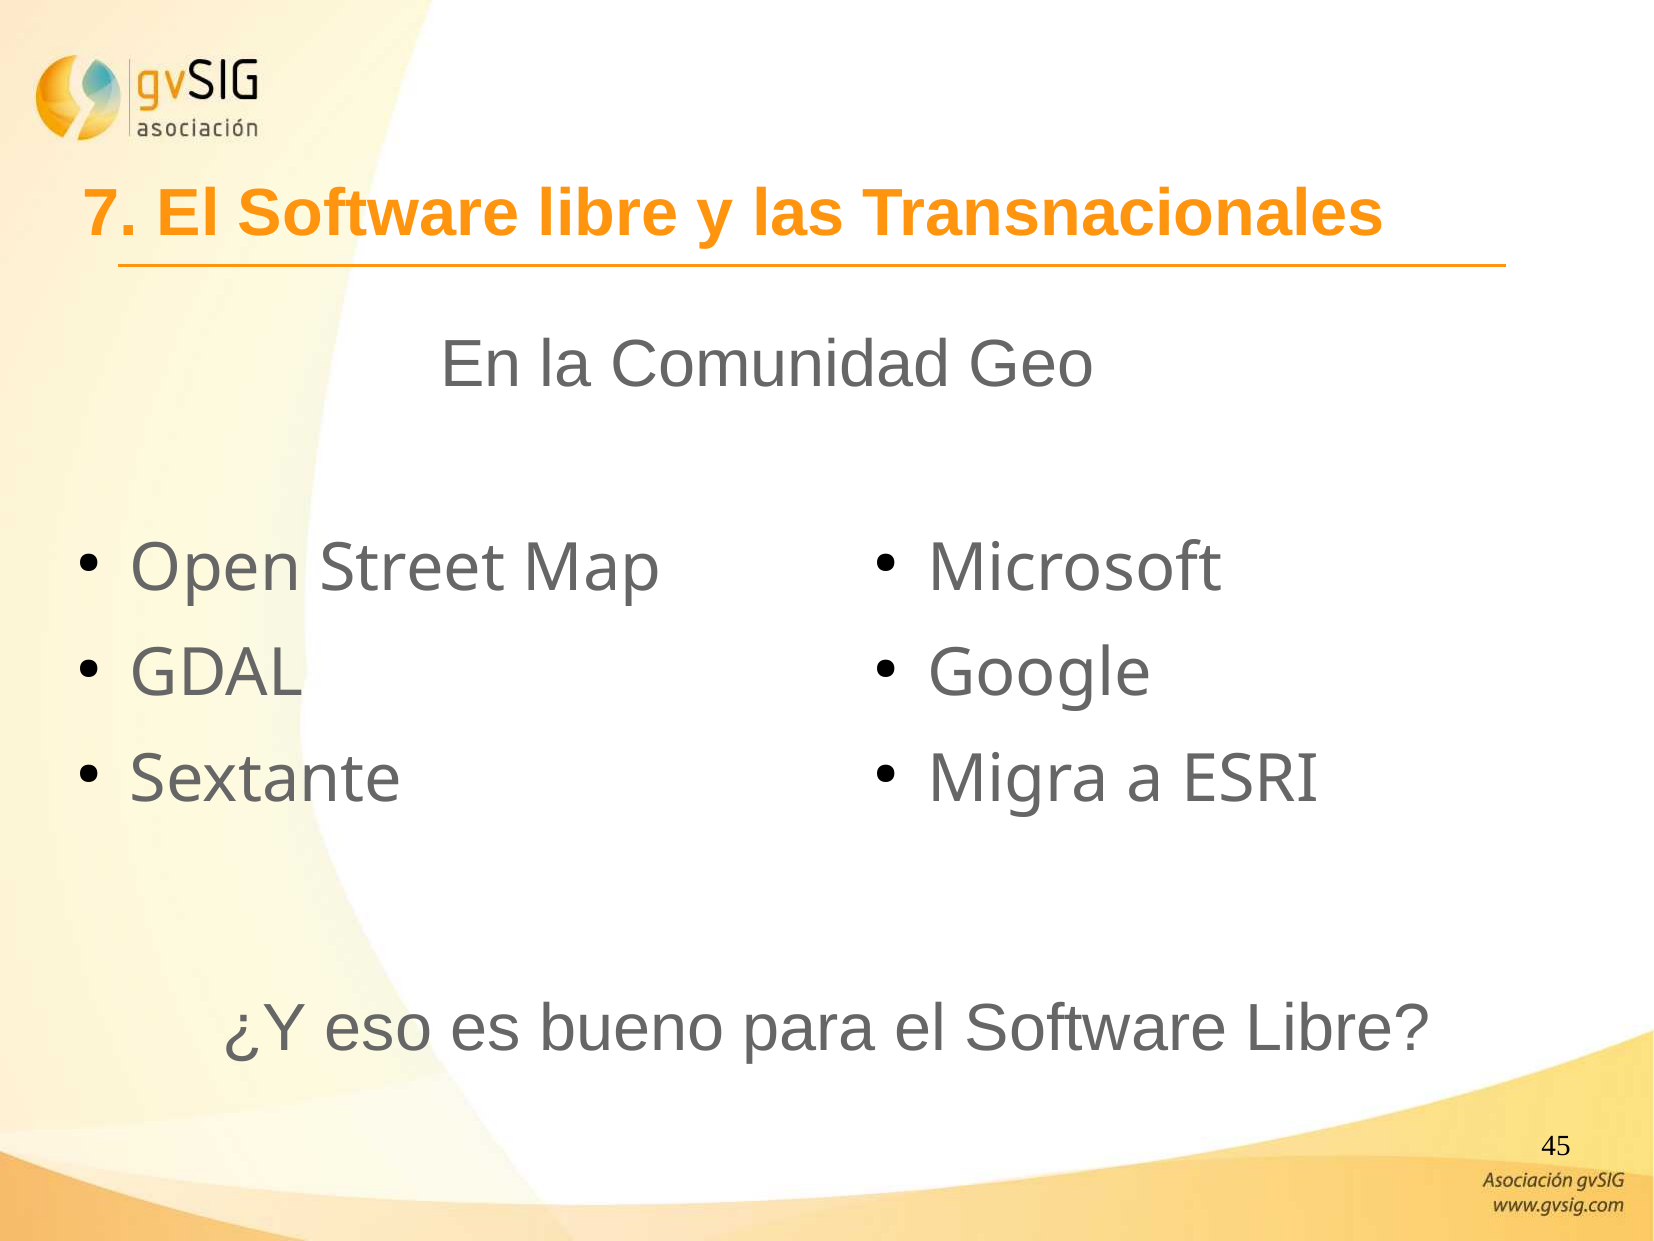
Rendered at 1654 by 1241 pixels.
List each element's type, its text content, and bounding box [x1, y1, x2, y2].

title 7. El Software libre y las Transnacionales [82, 108, 1571, 316]
list Open Street Map GDAL Sextante [59, 519, 786, 869]
text_box ¿Y eso es bueno para el Software Libre? [205, 982, 1449, 1072]
text_box En la Comunidad Geo [59, 318, 1477, 443]
picture [0, 0, 1654, 1241]
list Microsoft Google Migra a ESRI [856, 519, 1583, 821]
